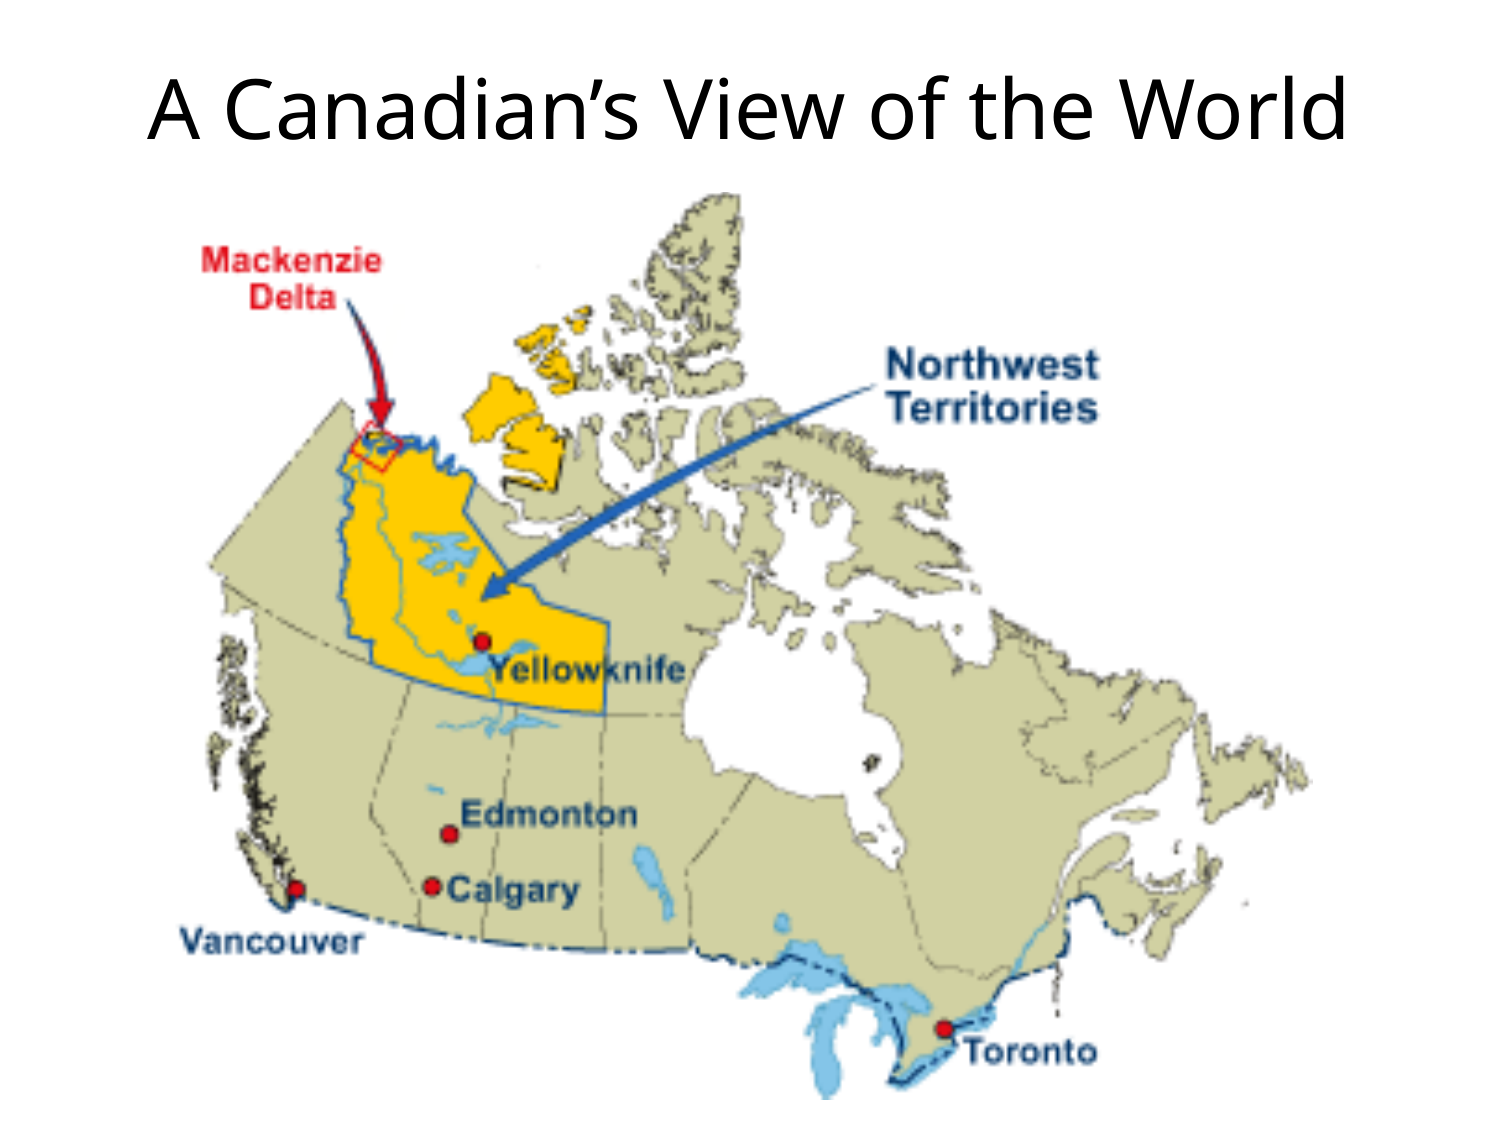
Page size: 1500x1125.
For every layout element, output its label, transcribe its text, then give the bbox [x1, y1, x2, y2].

picture [174, 201, 1313, 1101]
title A Canadian’s View of the World [75, 12, 1426, 201]
